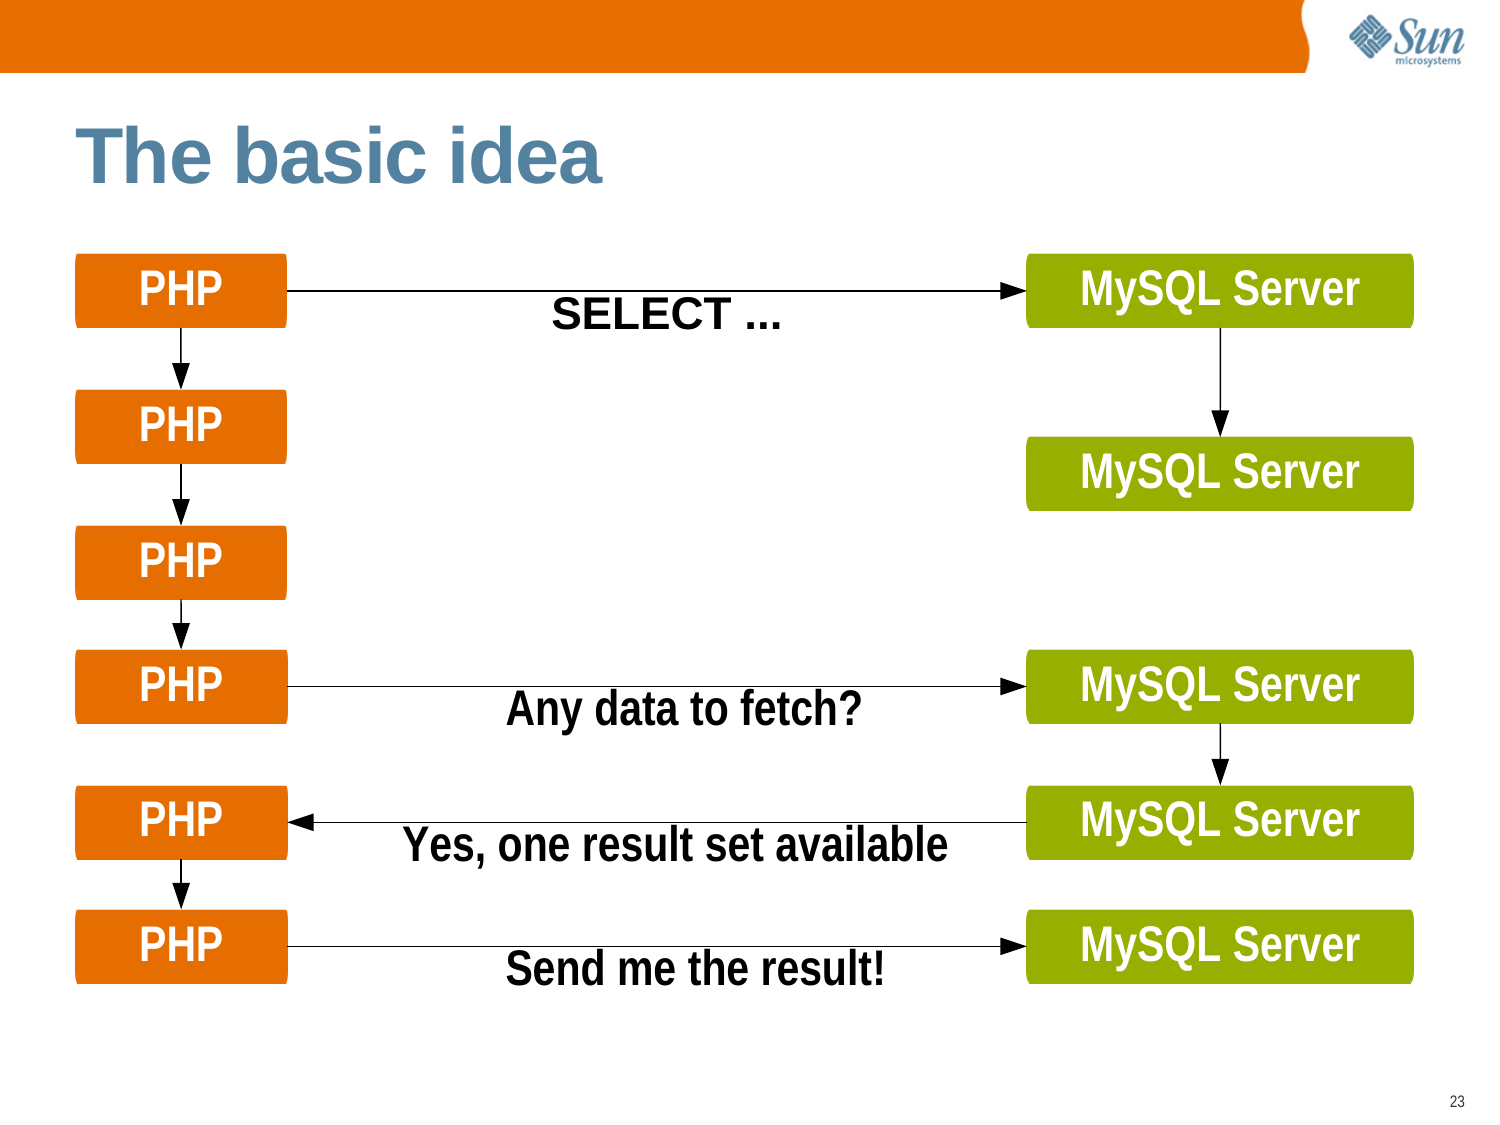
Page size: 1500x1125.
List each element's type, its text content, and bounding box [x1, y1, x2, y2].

picture [1026, 909, 1414, 984]
picture [75, 649, 288, 724]
picture [1026, 436, 1414, 511]
picture [75, 253, 287, 328]
picture [0, 0, 1500, 73]
picture [75, 785, 288, 860]
title The basic idea [75, 119, 1437, 224]
picture [75, 525, 287, 600]
picture [1026, 253, 1414, 328]
picture [1026, 649, 1414, 724]
picture [1026, 785, 1414, 860]
picture [75, 389, 287, 464]
picture [75, 909, 288, 984]
